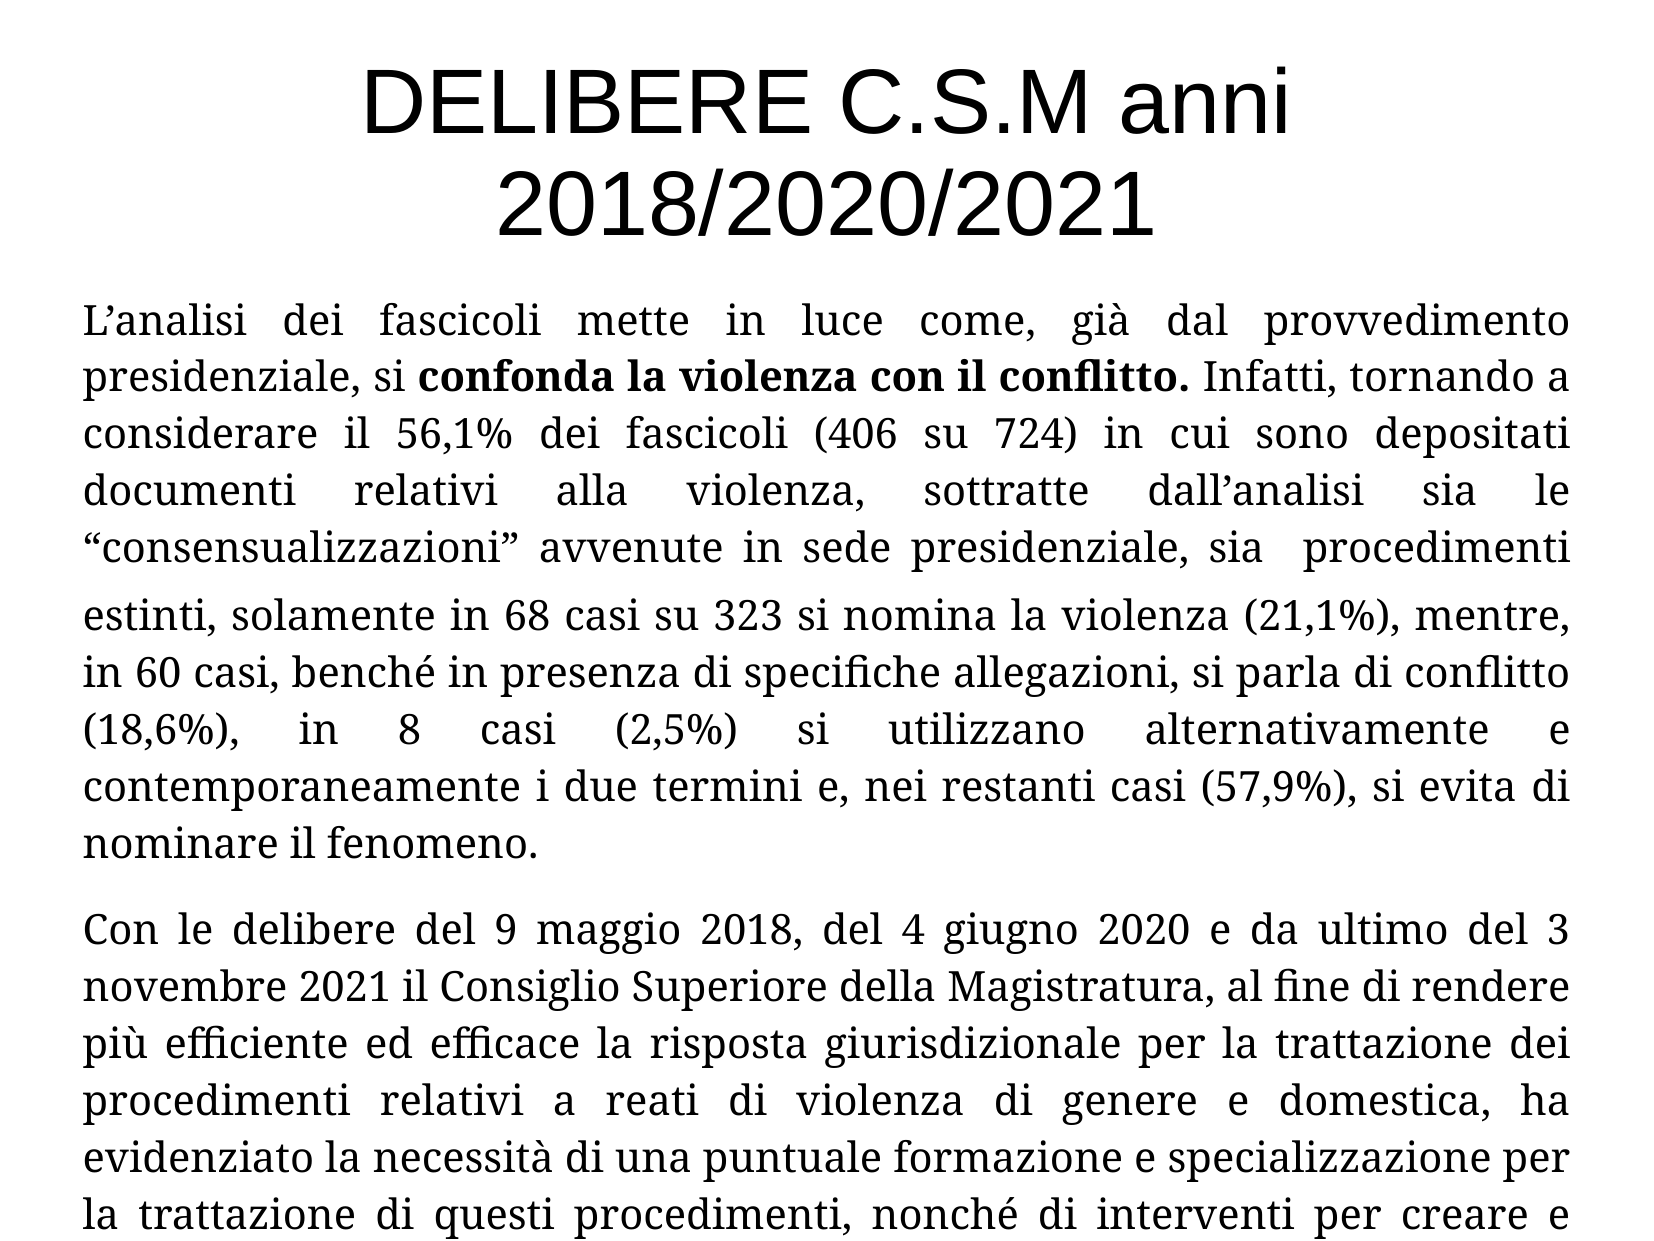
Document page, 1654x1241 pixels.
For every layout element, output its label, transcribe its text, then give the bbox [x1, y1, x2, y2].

title DELIBERE C.S.M anni 2018/2020/2021 [82, 49, 1571, 257]
list L’analisi dei fascicoli mette in luce come, già dal provvedimento presidenziale, si confonda la violenza con il conflitto. Infatti, tornando a considerare il 56,1% dei fascicoli (406 su 724) in cui sono depositati documenti relativi alla violenza, sottratte dall’analisi sia le “consensualizzazioni” avvenute in sede presidenziale, sia procedimenti estinti, solamente in 68 casi su 323 si nomina la violenza (21,1%), mentre, in 60 casi, benché in presenza di specifiche allegazioni, si parla di conflitto (18,6%), in 8 casi (2,5%) si utilizzano alternativamente e contemporaneamente i due termini e, nei restanti casi (57,9%), si evita di nominare il fenomeno. Con le delibere del 9 maggio 2018, del 4 giugno 2020 e da ultimo del 3 novembre 2021 il Consiglio Superiore della Magistratura, al fine di rendere più efficiente ed efficace la risposta giurisdizionale per la trattazione dei procedimenti relativi a reati di violenza di genere e domestica, ha evidenziato la necessità di una puntuale formazione e specializzazione per la trattazione di questi procedimenti, nonché di interventi per creare e migliorare i collegamenti tra il settore penale e il settore civile e minorile. [82, 290, 1571, 1109]
